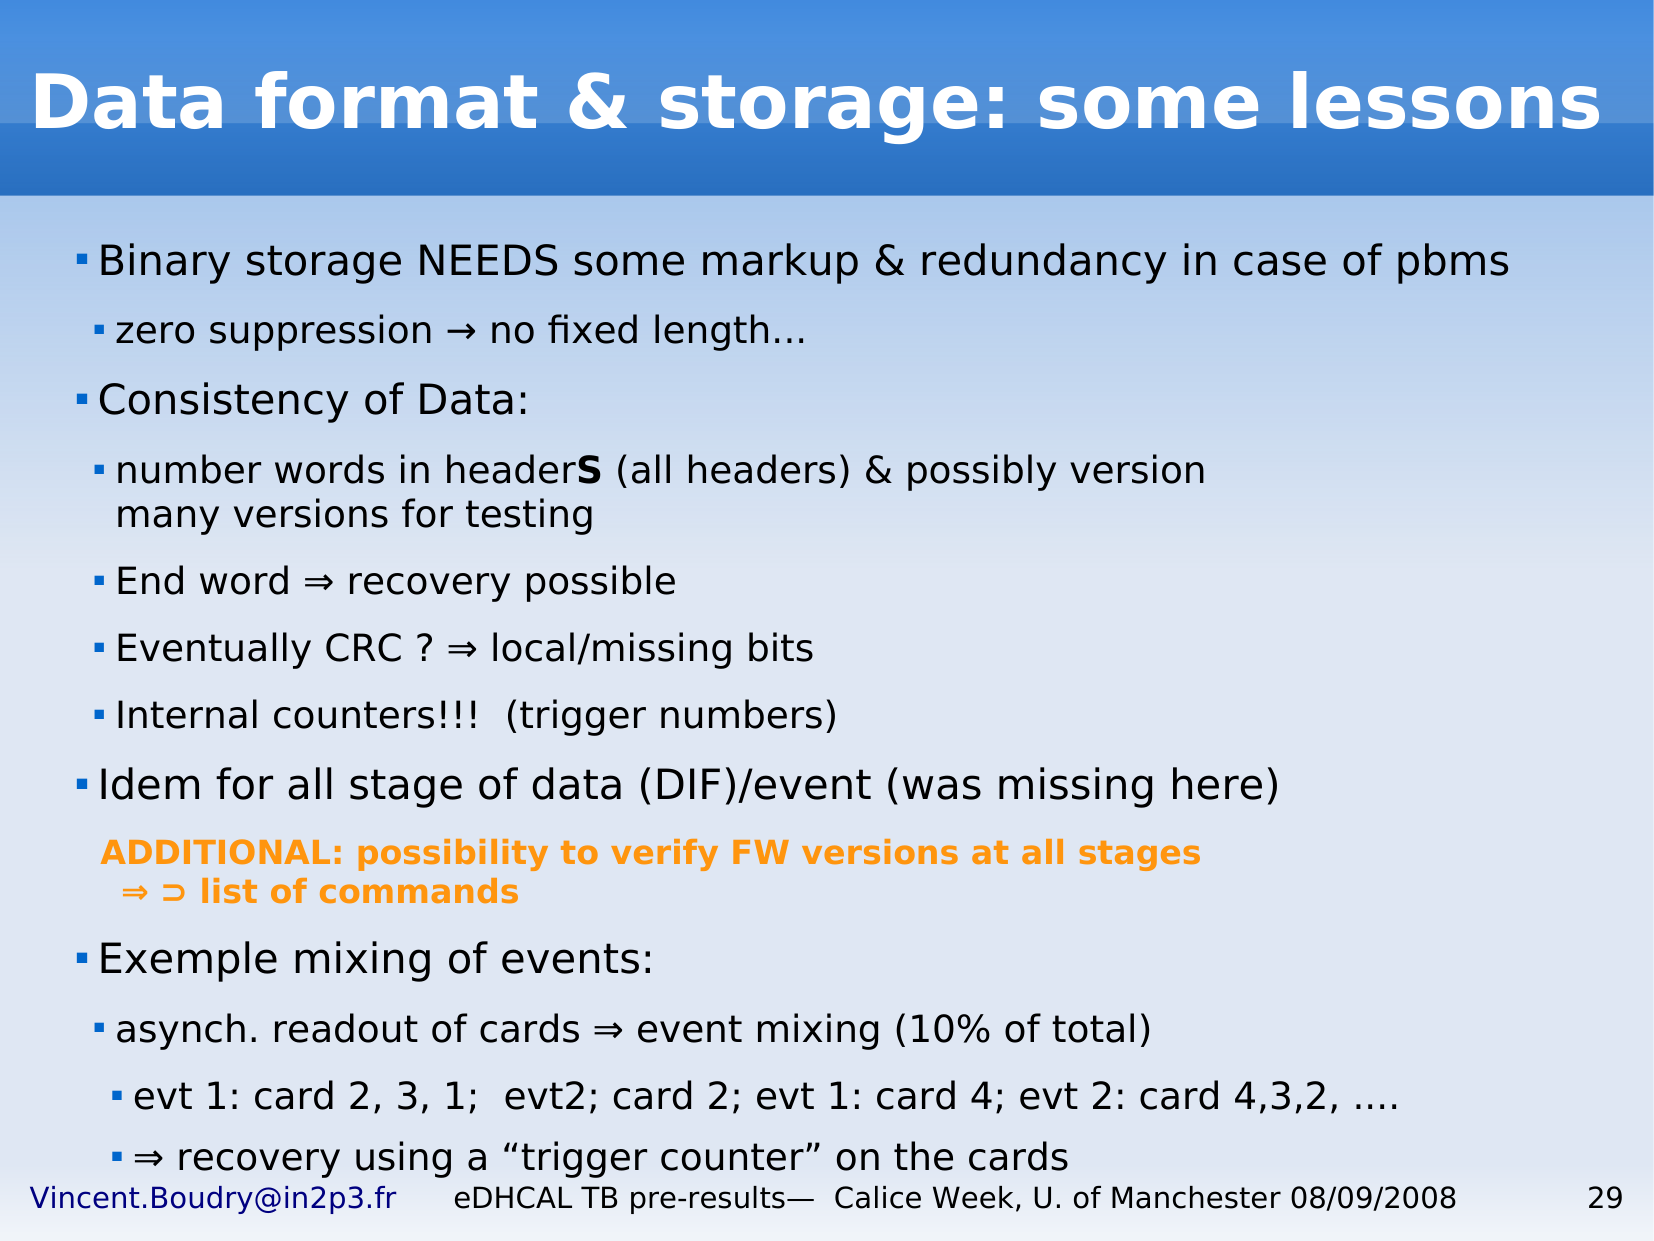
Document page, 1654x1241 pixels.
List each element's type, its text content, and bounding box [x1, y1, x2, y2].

list Binary storage NEEDS some markup & redundancy in case of pbms zero suppression → no fixed length... Consistency of Data: number words in headerS (all headers) & possibly version many versions for testing End word ⇒ recovery possible Eventually CRC ? ⇒ local/missing bits Internal counters!!! (trigger numbers) Idem for all stage of data (DIF)/event (was missing here) ADDITIONAL: possibility to verify FW versions at all stages ⇒ ⊃ list of commands Exemple mixing of events: asynch. readout of cards ⇒ event mixing (10% of total) evt 1: card 2, 3, 1; evt2; card 2; evt 1: card 4; evt 2: card 4,3,2, .... ⇒ recovery using a “trigger counter” on the cards [59, 236, 1595, 1180]
picture [0, 0, 1654, 1241]
title Data format & storage: some lessons [29, 7, 1654, 200]
